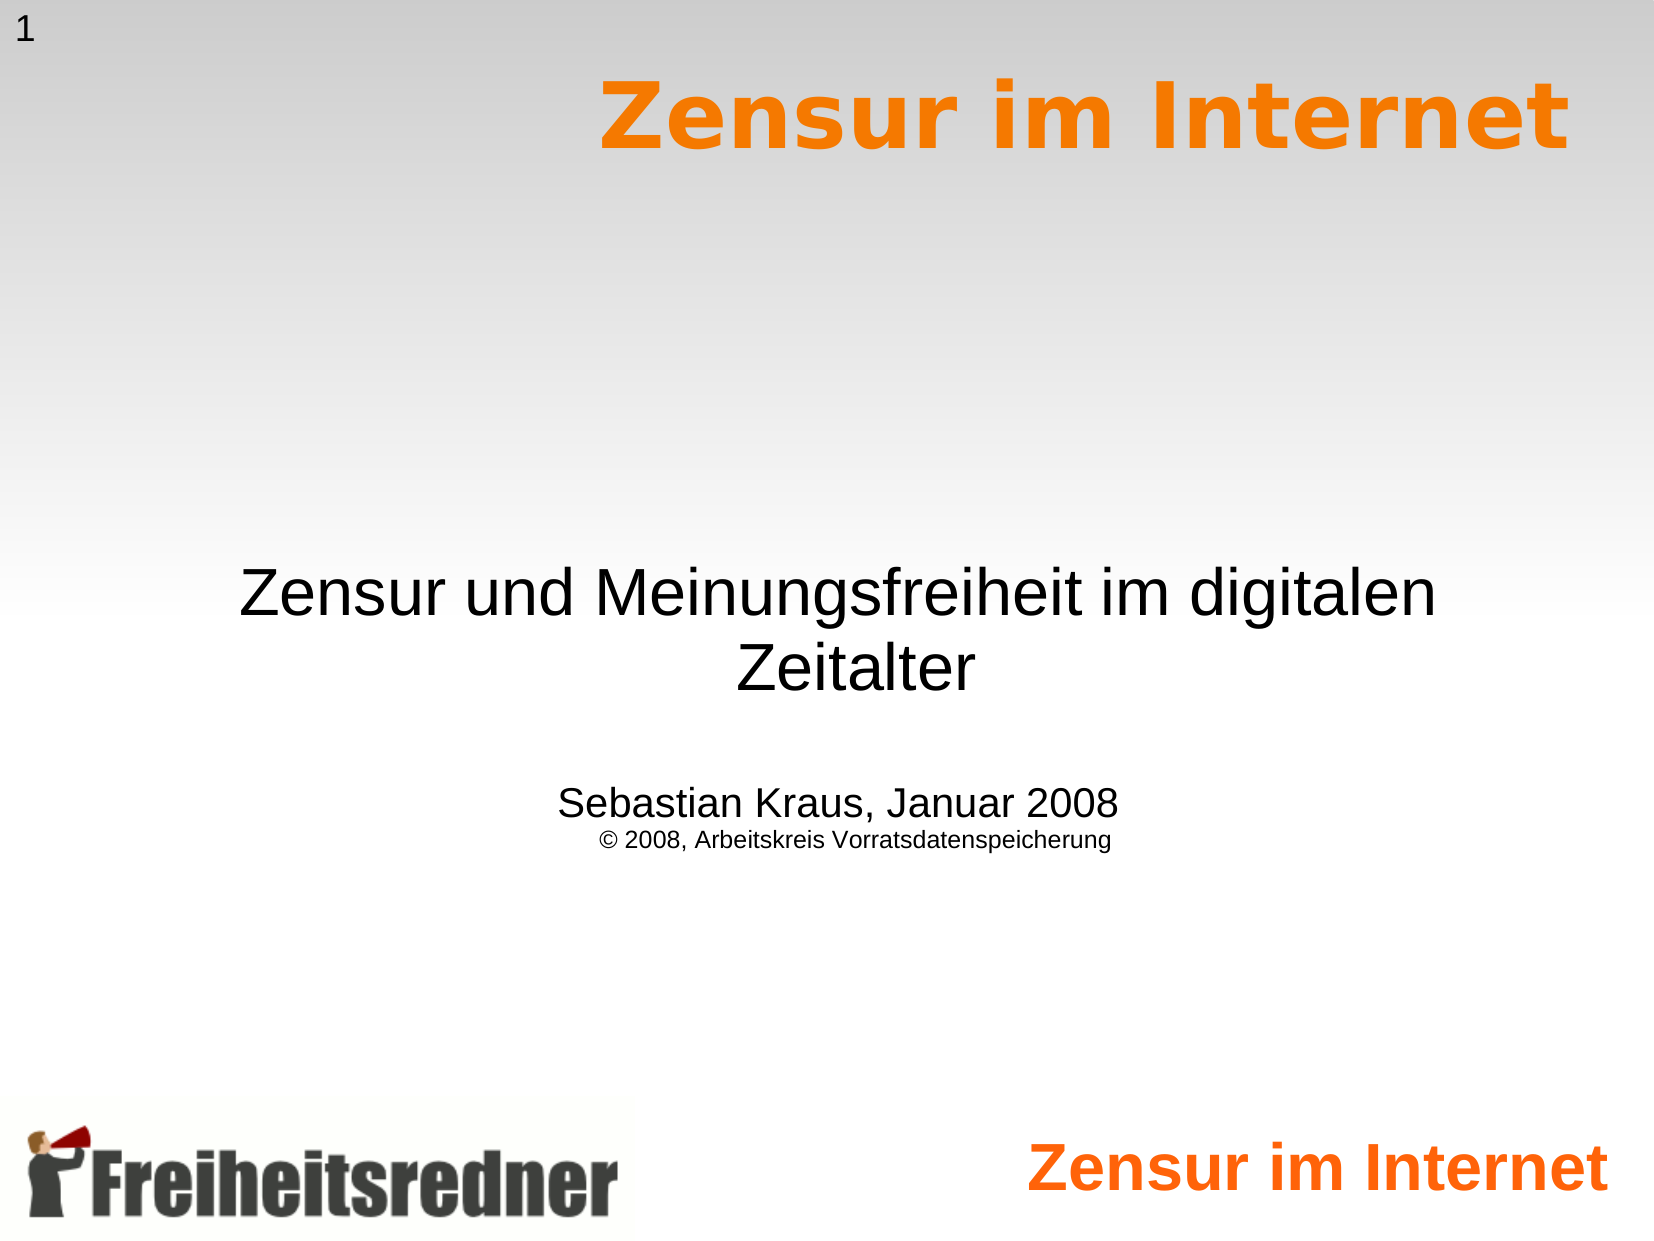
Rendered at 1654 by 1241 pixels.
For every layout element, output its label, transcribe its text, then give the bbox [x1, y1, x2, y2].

subtitle Zensur und Meinungsfreiheit im digitalen Zeitalter Sebastian Kraus, Januar 2008 © 2008, Arbeitskreis Vorratsdatenspeicherung [76, 295, 1565, 1114]
title Zensur im Internet [82, 56, 1571, 178]
picture [0, 1096, 635, 1241]
